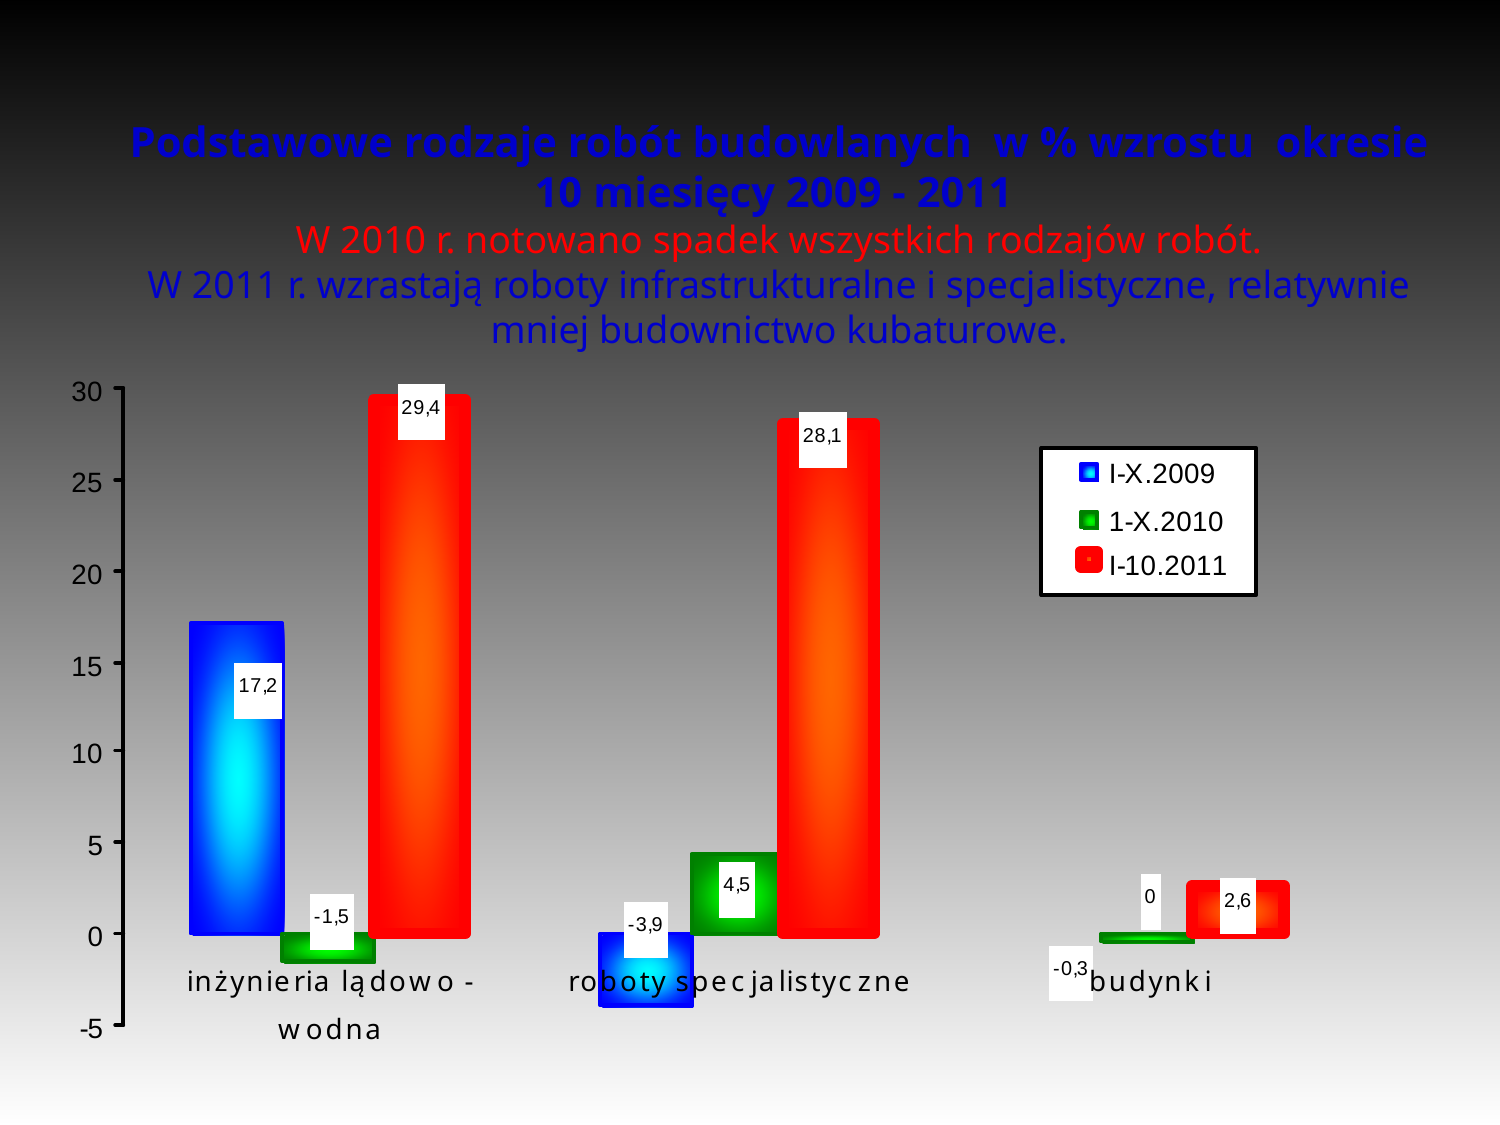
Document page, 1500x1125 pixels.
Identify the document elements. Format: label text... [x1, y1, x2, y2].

title Podstawowe rodzaje robót budowlanych w % wzrostu okresie 10 miesięcy 2009 - 2011 W 2010 r. notowano spadek wszystkich rodzajów robót. W 2011 r. wzrastają roboty infrastrukturalne i specjalistyczne, relatywnie mniej budownictwo kubaturowe. [93, 58, 1465, 329]
chart [47, 340, 1419, 1081]
